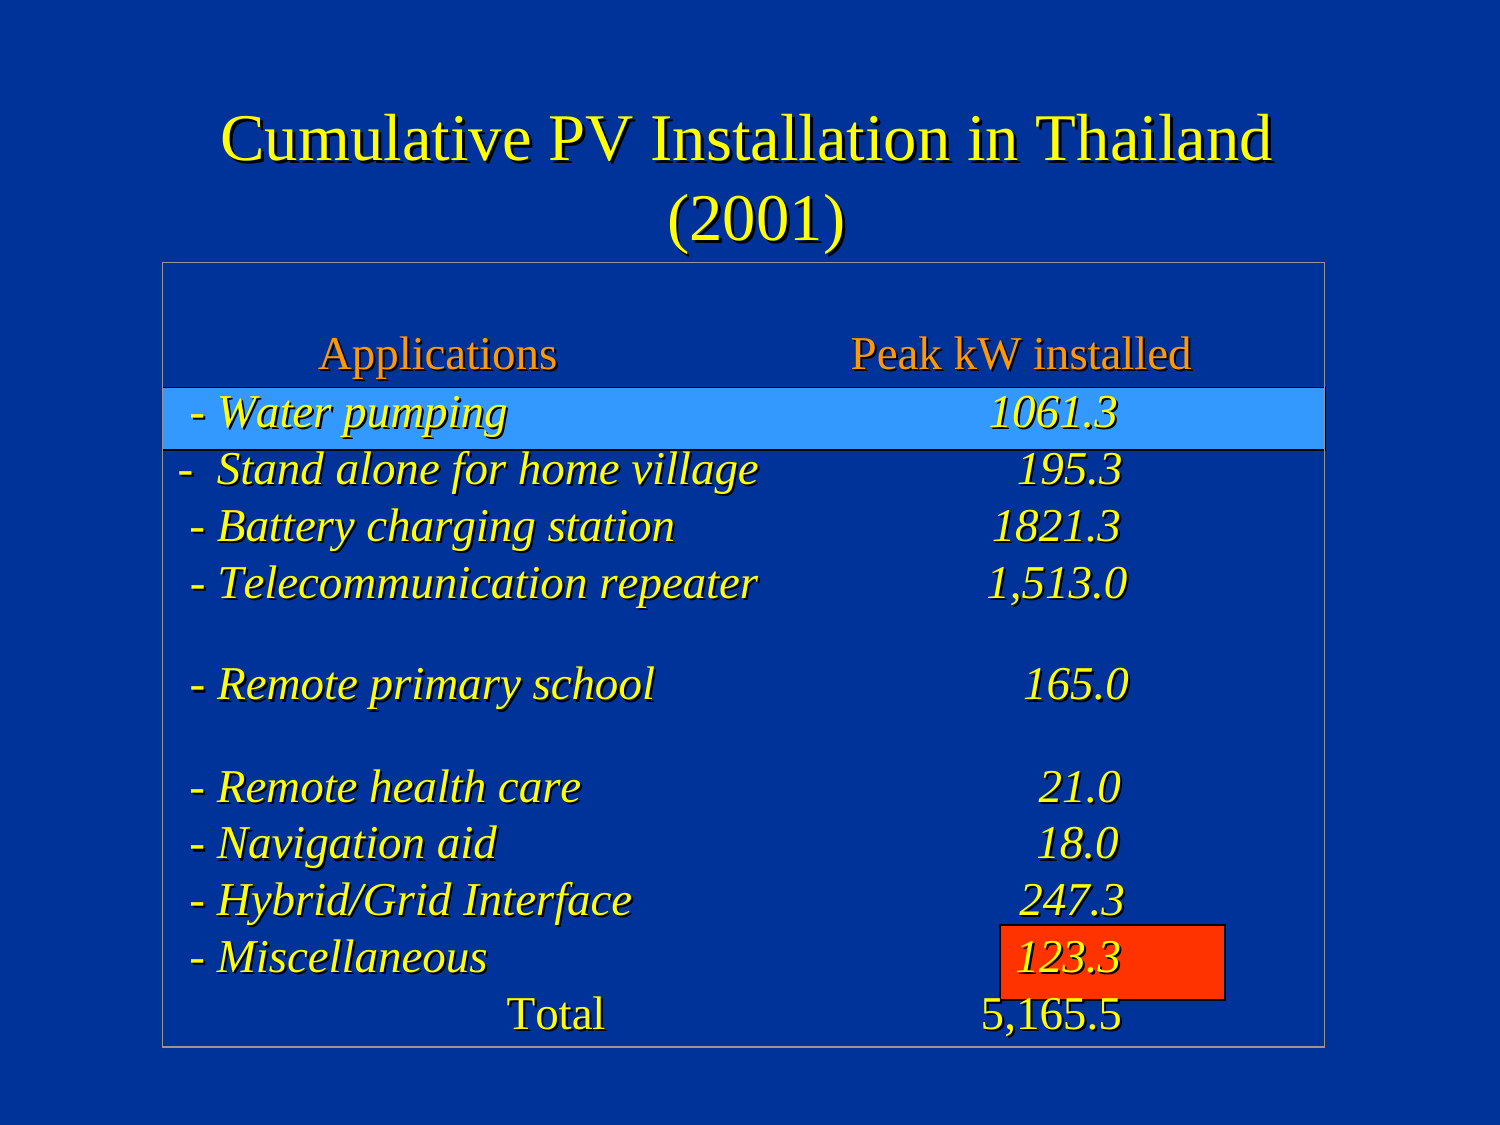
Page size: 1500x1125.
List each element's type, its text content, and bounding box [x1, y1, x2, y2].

list Applications Peak kW installed - Water pumping 1061.3 - Stand alone for home village 195.3 - Battery charging station 1821.3 - Telecommunication repeater 1,513.0 - Remote primary school 165.0 - Remote health care 21.0 - Navigation aid 18.0 - Hybrid/Grid Interface 247.3 - Miscellaneous 123.3 Total 5,165.5 [162, 262, 1325, 1047]
title Cumulative PV Installation in Thailand (2001) [112, 87, 1401, 262]
